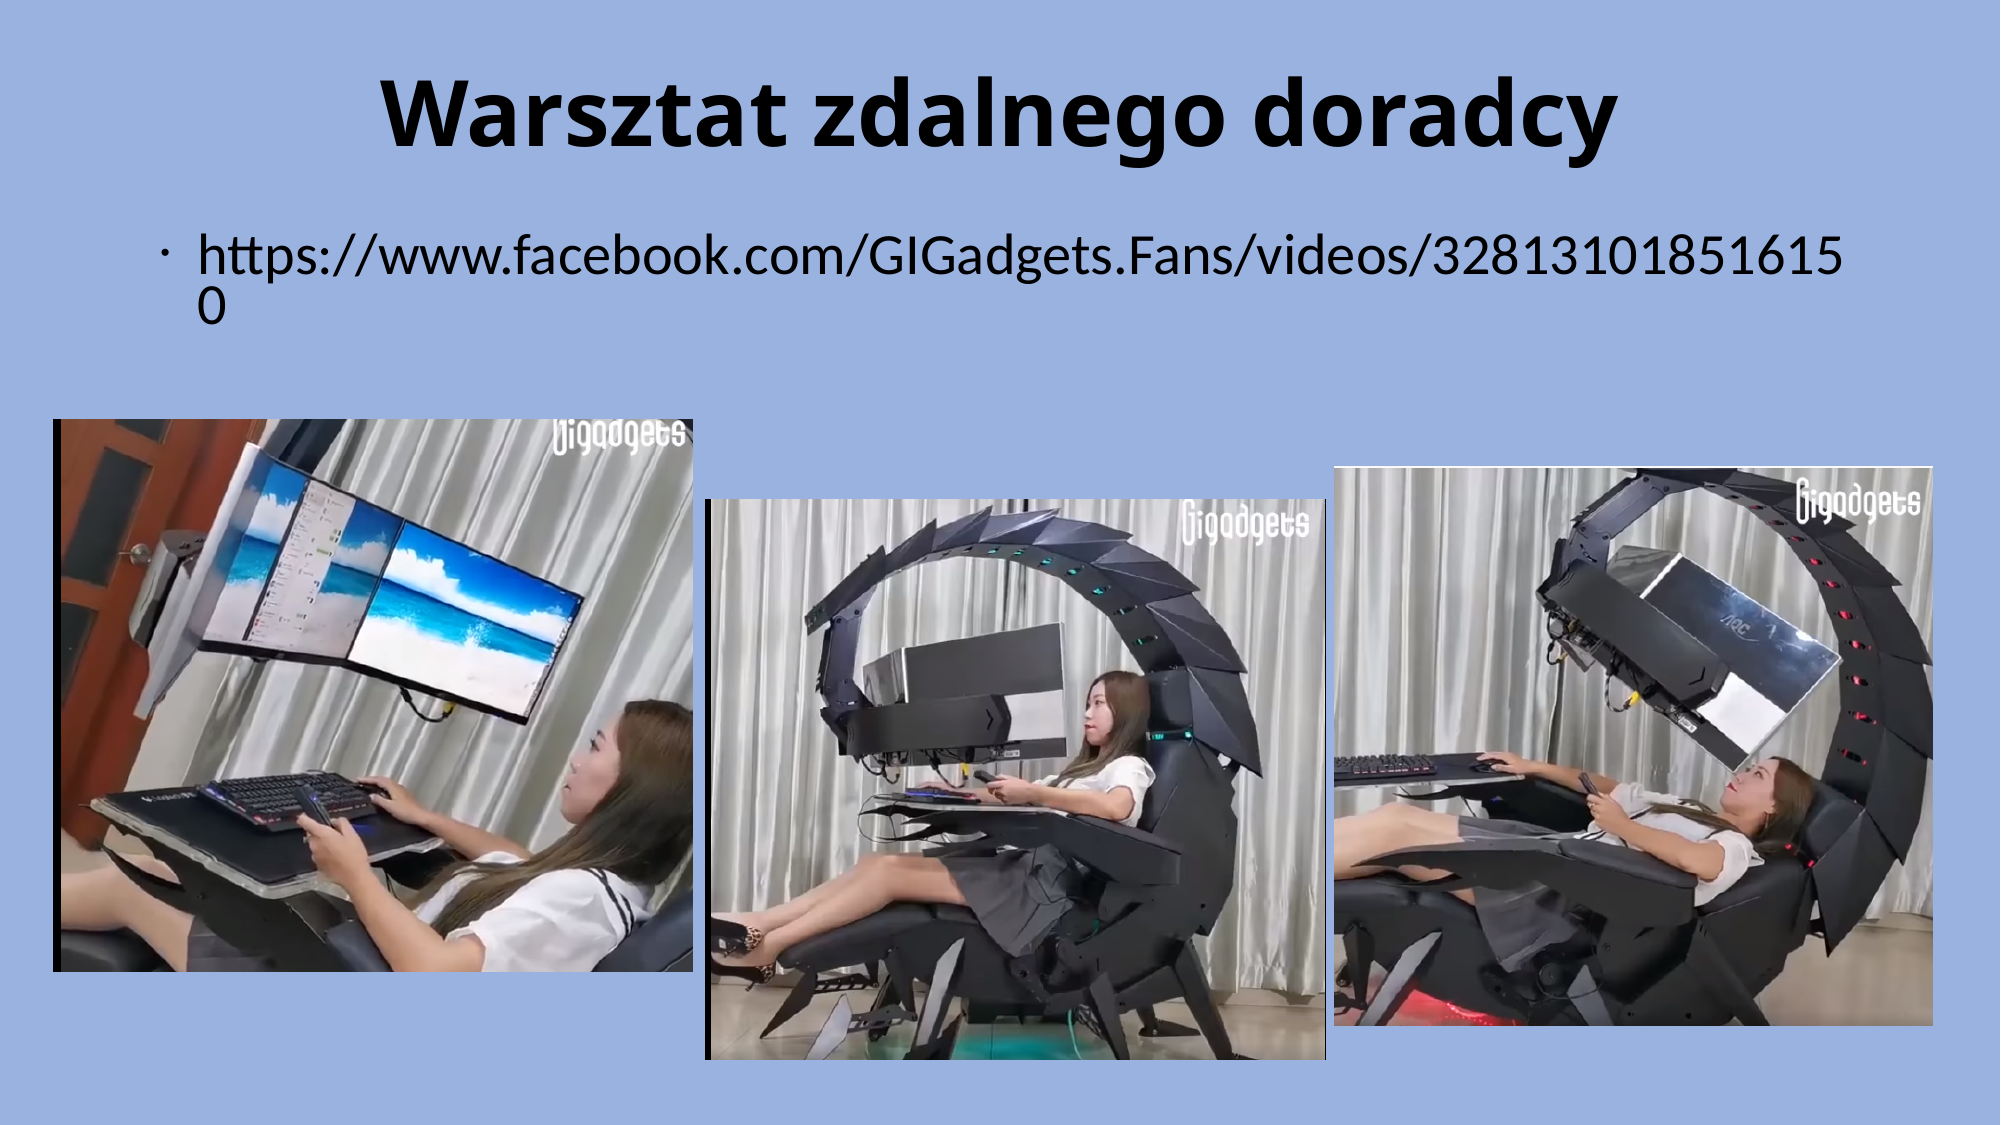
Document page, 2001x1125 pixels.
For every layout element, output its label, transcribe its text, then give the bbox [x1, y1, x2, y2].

picture [705, 499, 1326, 1060]
list https://www.facebook.com/GIGadgets.Fans/videos/328131018516150 [145, 216, 1871, 336]
picture [53, 419, 693, 972]
title Warsztat zdalnego doradcy [137, 59, 1863, 278]
picture [1334, 466, 1933, 1026]
